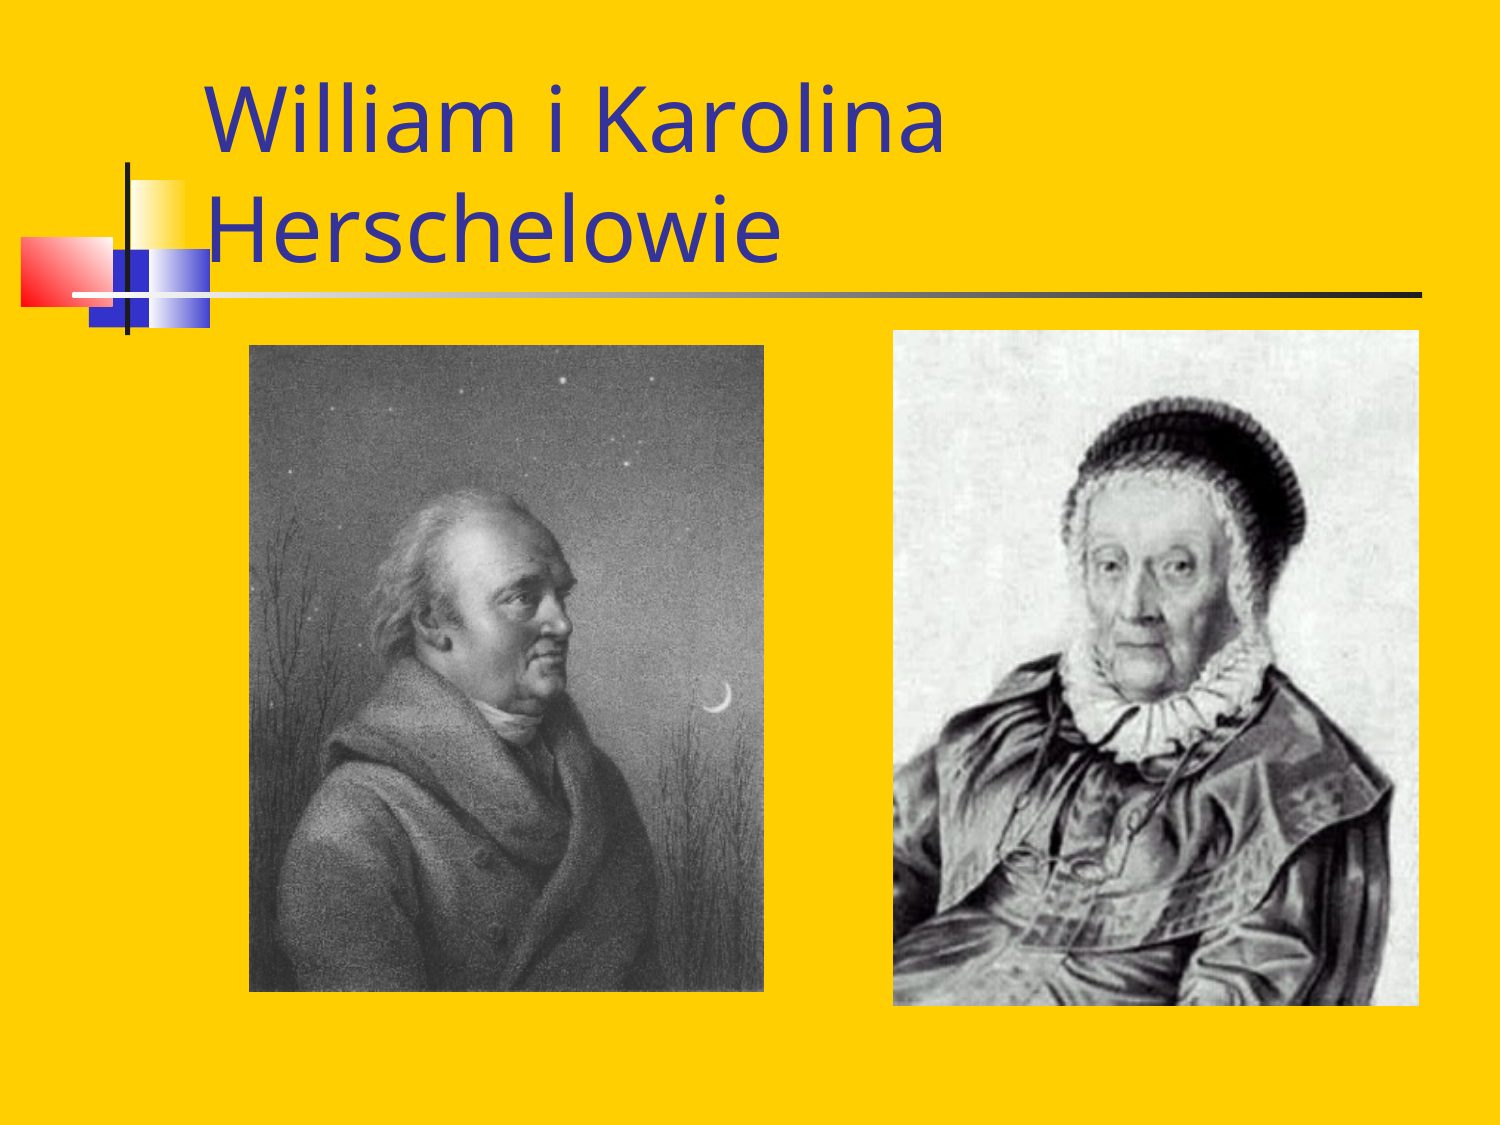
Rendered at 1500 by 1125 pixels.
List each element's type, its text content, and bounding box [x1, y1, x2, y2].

text_box [249, 345, 764, 992]
title William i Karolina Herschelowie [188, 53, 1468, 289]
text_box [893, 331, 1419, 1007]
